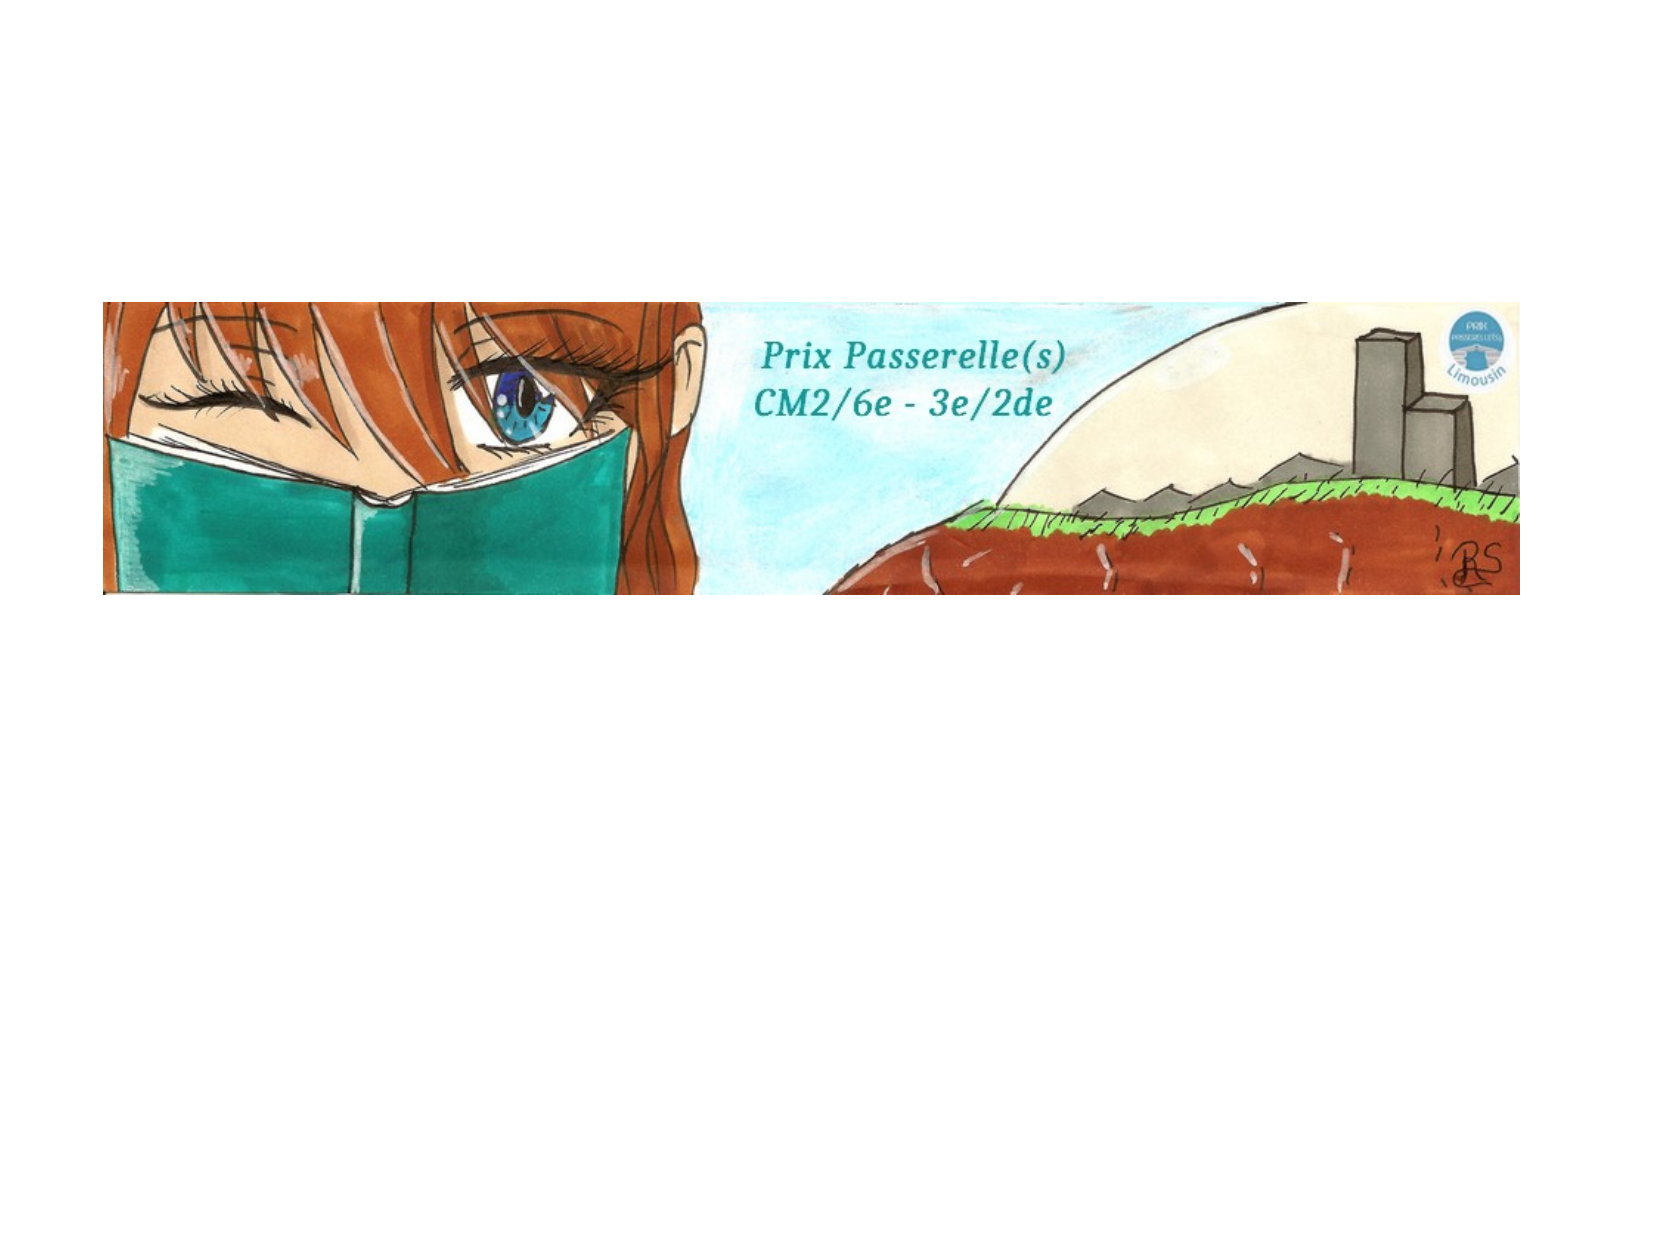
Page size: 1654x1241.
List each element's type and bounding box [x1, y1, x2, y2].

picture [103, 302, 1520, 595]
